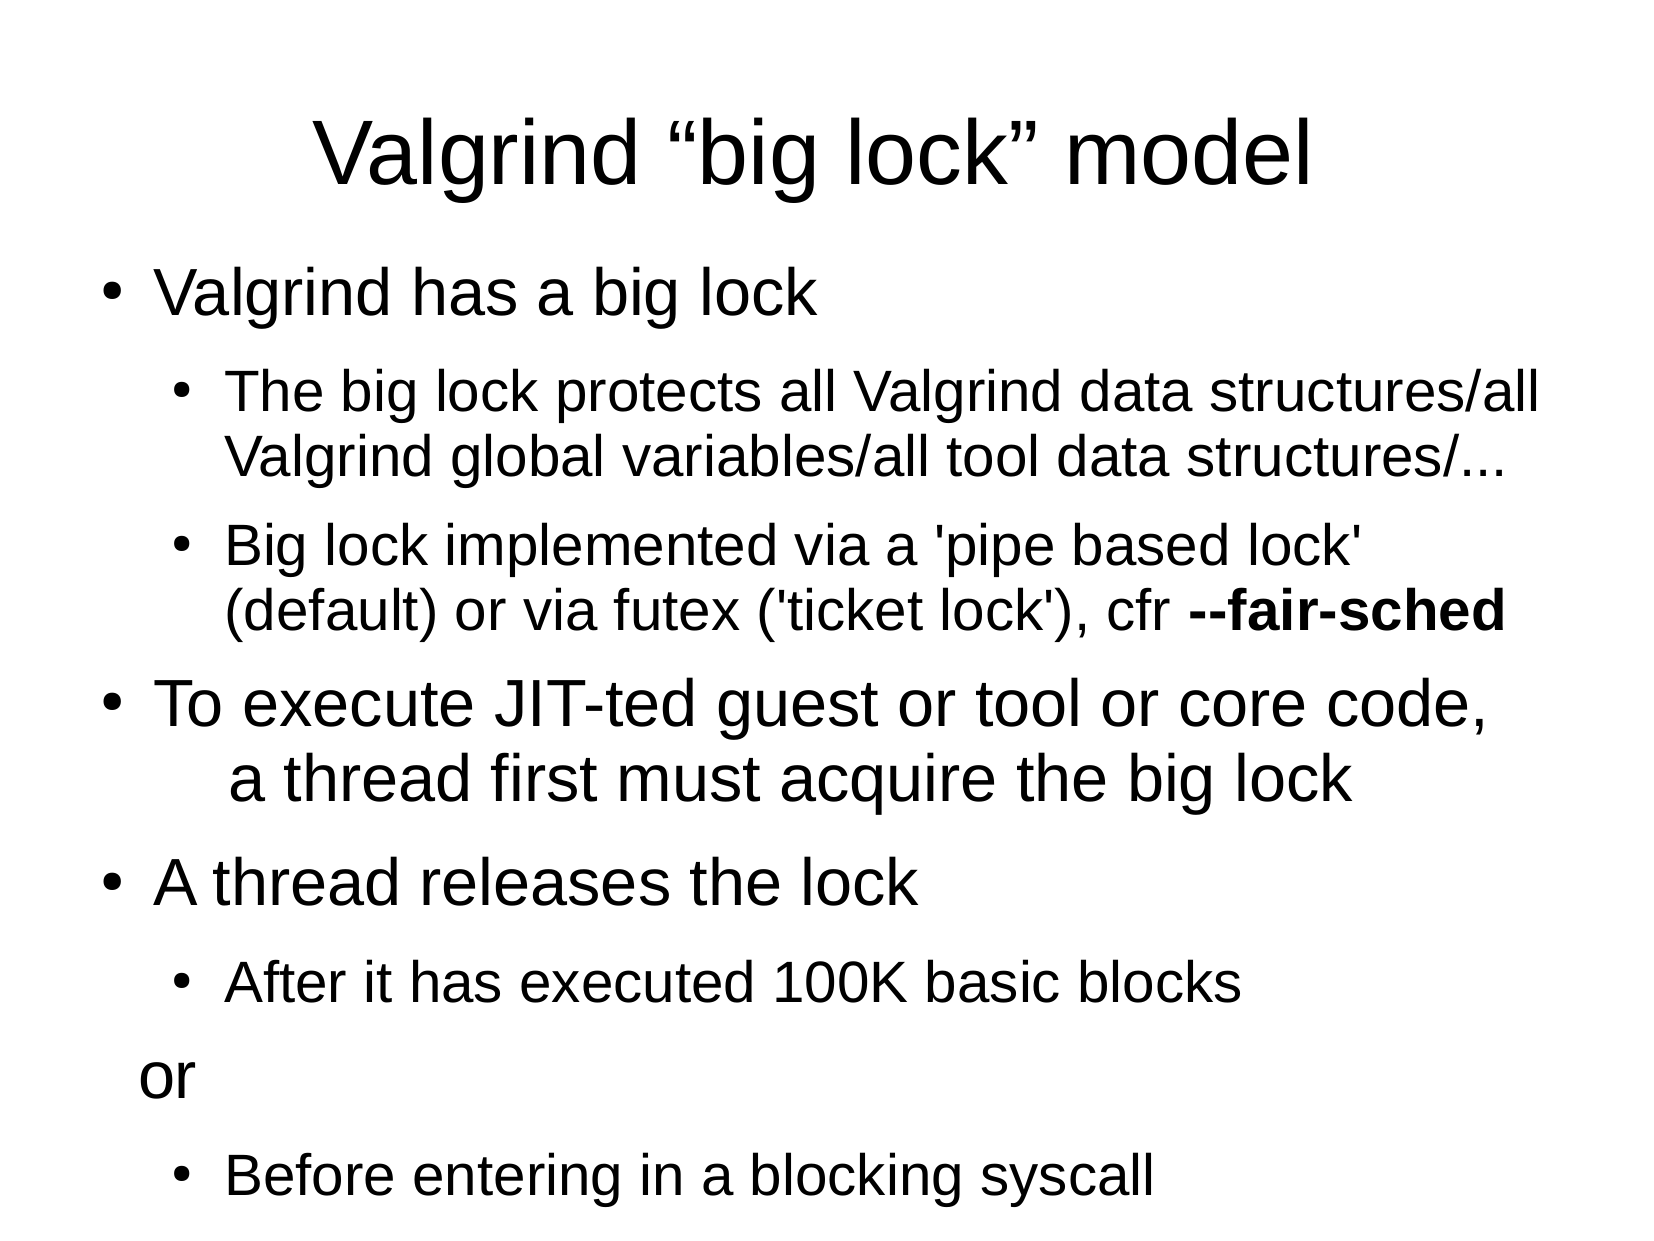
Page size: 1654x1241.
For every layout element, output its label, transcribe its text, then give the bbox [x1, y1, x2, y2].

title Valgrind “big lock” model [82, 49, 1571, 254]
list Valgrind has a big lock The big lock protects all Valgrind data structures/all Valgrind global variables/all tool data structures/... Big lock implemented via a 'pipe based lock' (default) or via futex ('ticket lock'), cfr --fair-sched To execute JIT-ted guest or tool or core code, a thread first must acquire the big lock A thread releases the lock After it has executed 100K basic blocks or Before entering in a blocking syscall [82, 254, 1571, 1208]
